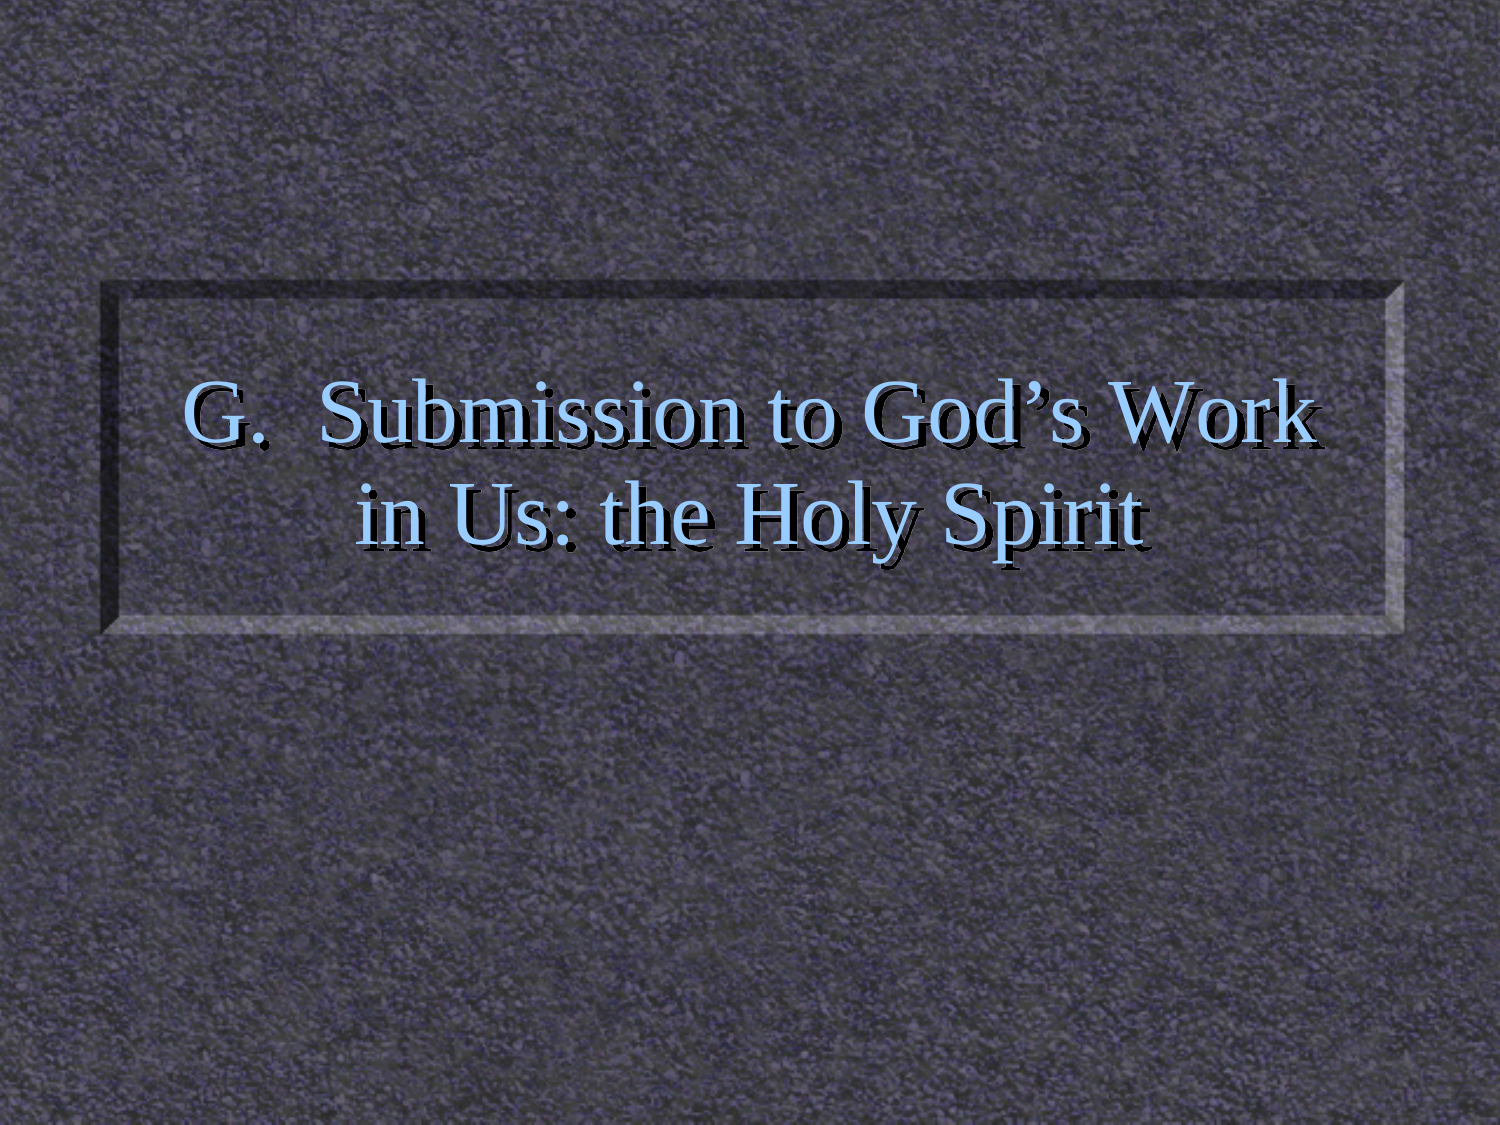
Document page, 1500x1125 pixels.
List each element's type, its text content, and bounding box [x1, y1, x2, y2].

picture [0, 0, 1500, 1125]
title G. Submission to God’s Work in Us: the Holy Spirit [150, 337, 1351, 588]
